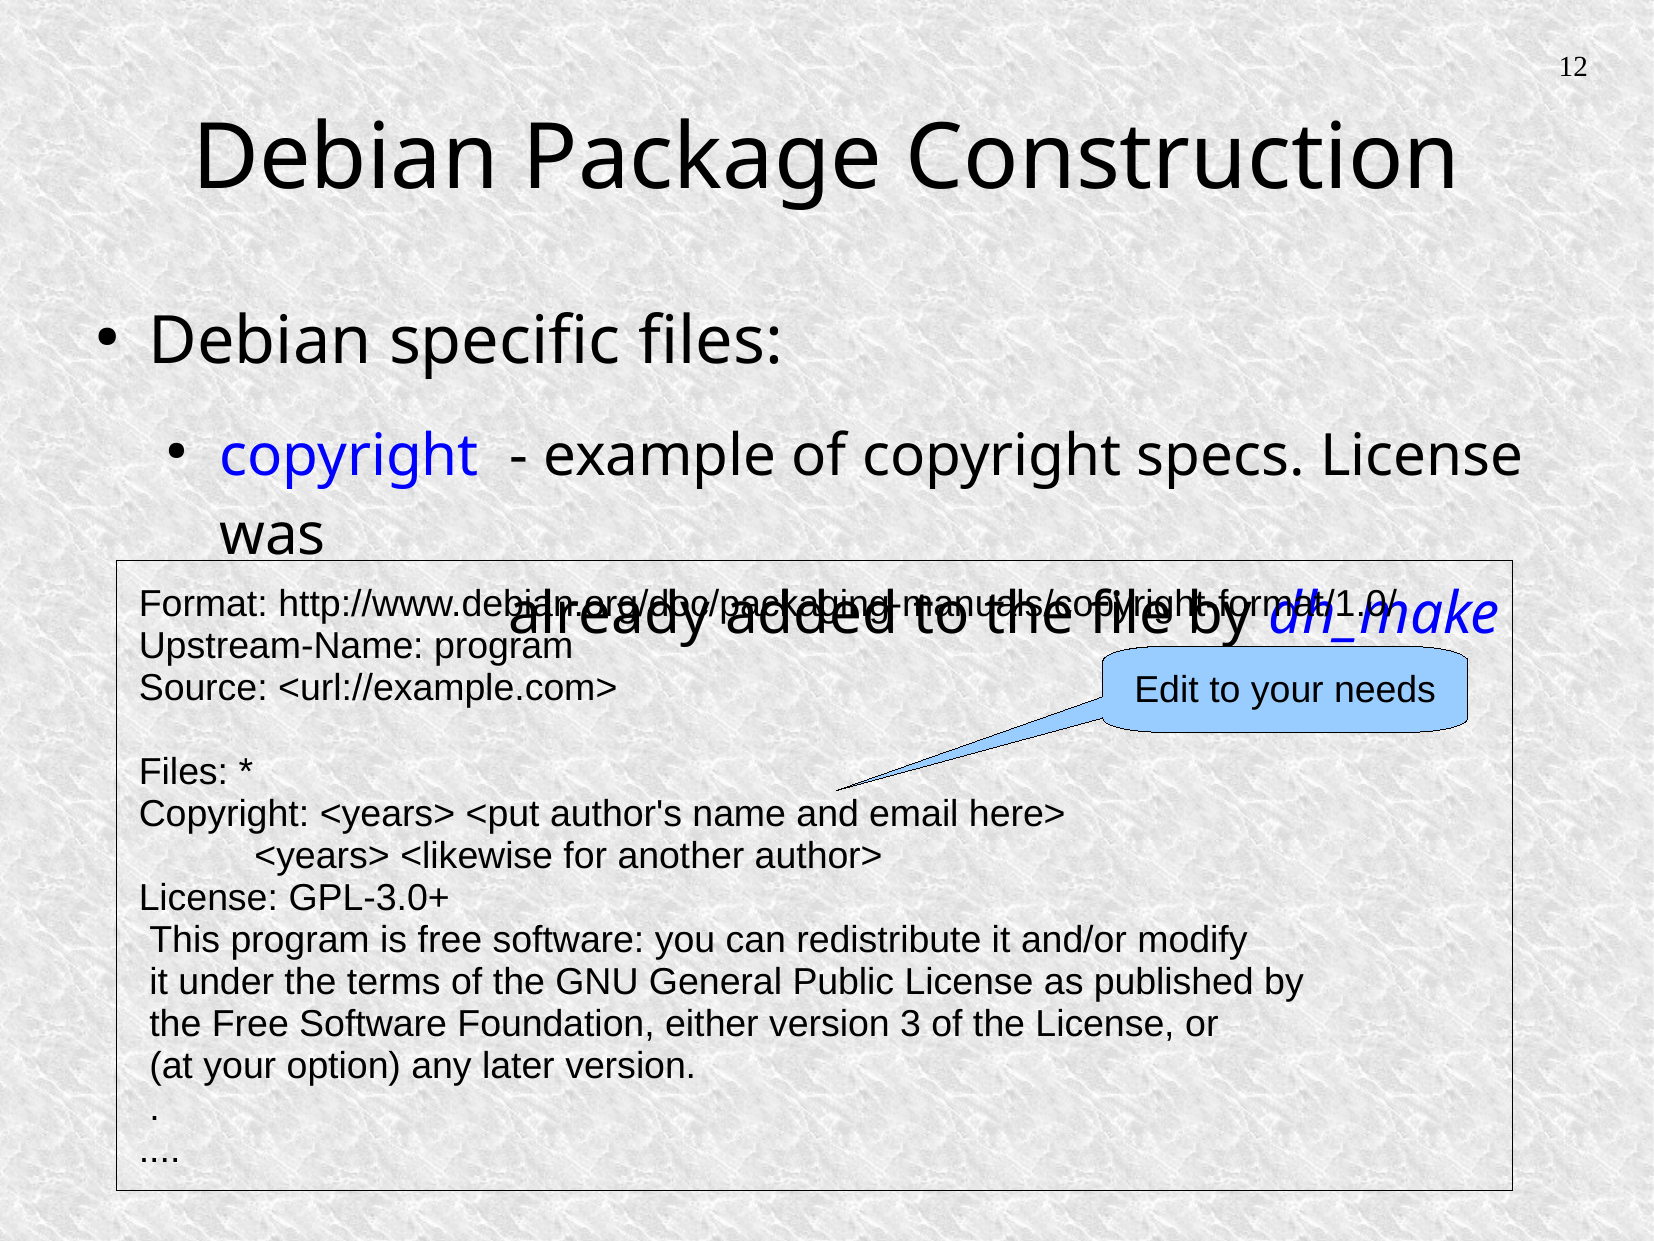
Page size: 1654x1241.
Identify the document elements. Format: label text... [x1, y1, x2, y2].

title Debian Package Construction [82, 56, 1571, 250]
text_box Format: http://www.debian.org/doc/packaging-manuals/copyright-format/1.0/ Upstream-Name: program Source: <url://example.com> Files: * Copyright: <years> <put author's name and email here> <years> <likewise for another author> License: GPL-3.0+ This program is free software: you can redistribute it and/or modify it under the terms of the GNU General Public License as published by the Free Software Foundation, either version 3 of the License, or (at your option) any later version. . .... [124, 575, 1410, 1179]
text_box Edit to your needs [836, 646, 1468, 791]
list Debian specific files: copyright - example of copyright specs. License was already added to the file by dh_make [77, 292, 1605, 1216]
picture [0, 0, 1654, 1241]
